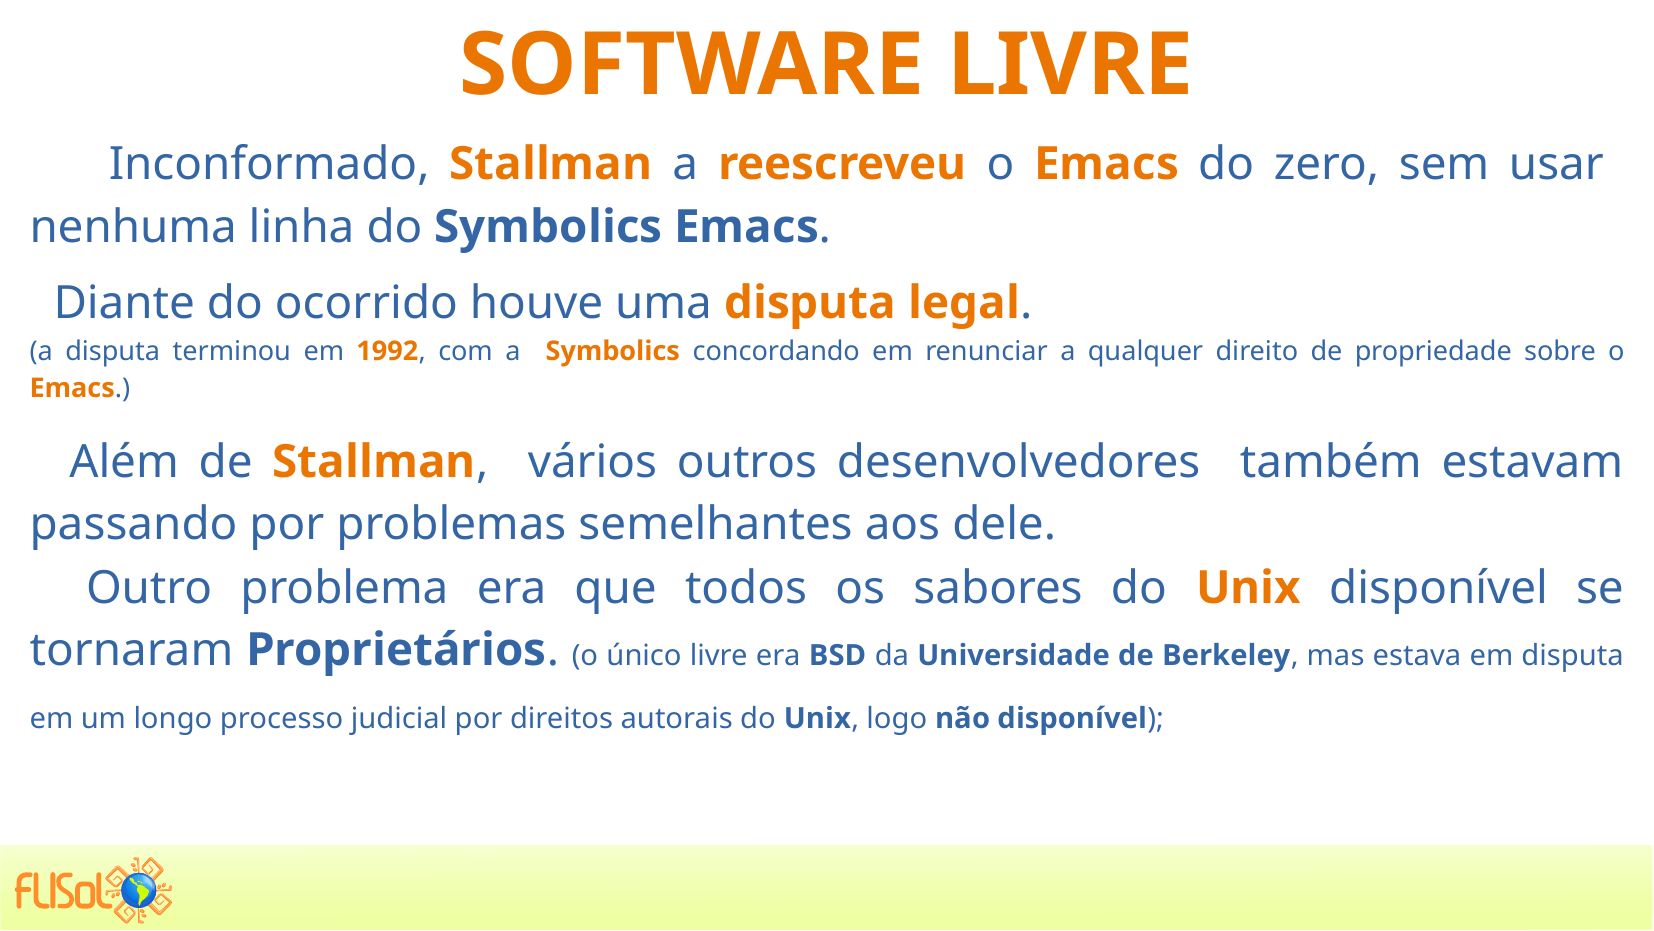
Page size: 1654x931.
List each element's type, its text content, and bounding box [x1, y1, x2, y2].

text_box [0, 844, 1654, 931]
text_box Inconformado, Stallman a reescreveu o Emacs do zero, sem usar nenhuma linha do Symbolics Emacs. [29, 141, 1625, 245]
text_box Além de Stallman, vários outros desenvolvedores também estavam passando por problemas semelhantes aos dele. [29, 439, 1625, 543]
text_box Outro problema era que todos os sabores do Unix disponível se tornaram Proprietários. (o único livre era BSD da Universidade de Berkeley, mas estava em disputa em um longo processo judicial por direitos autorais do Unix, logo não disponível); [29, 570, 1625, 726]
text_box SOFTWARE LIVRE [29, 11, 1625, 110]
text_box Diante do ocorrido houve uma disputa legal. (a disputa terminou em 1992, com a Symbolics concordando em renunciar a qualquer direito de propriedade sobre o Emacs.) [29, 296, 1625, 379]
